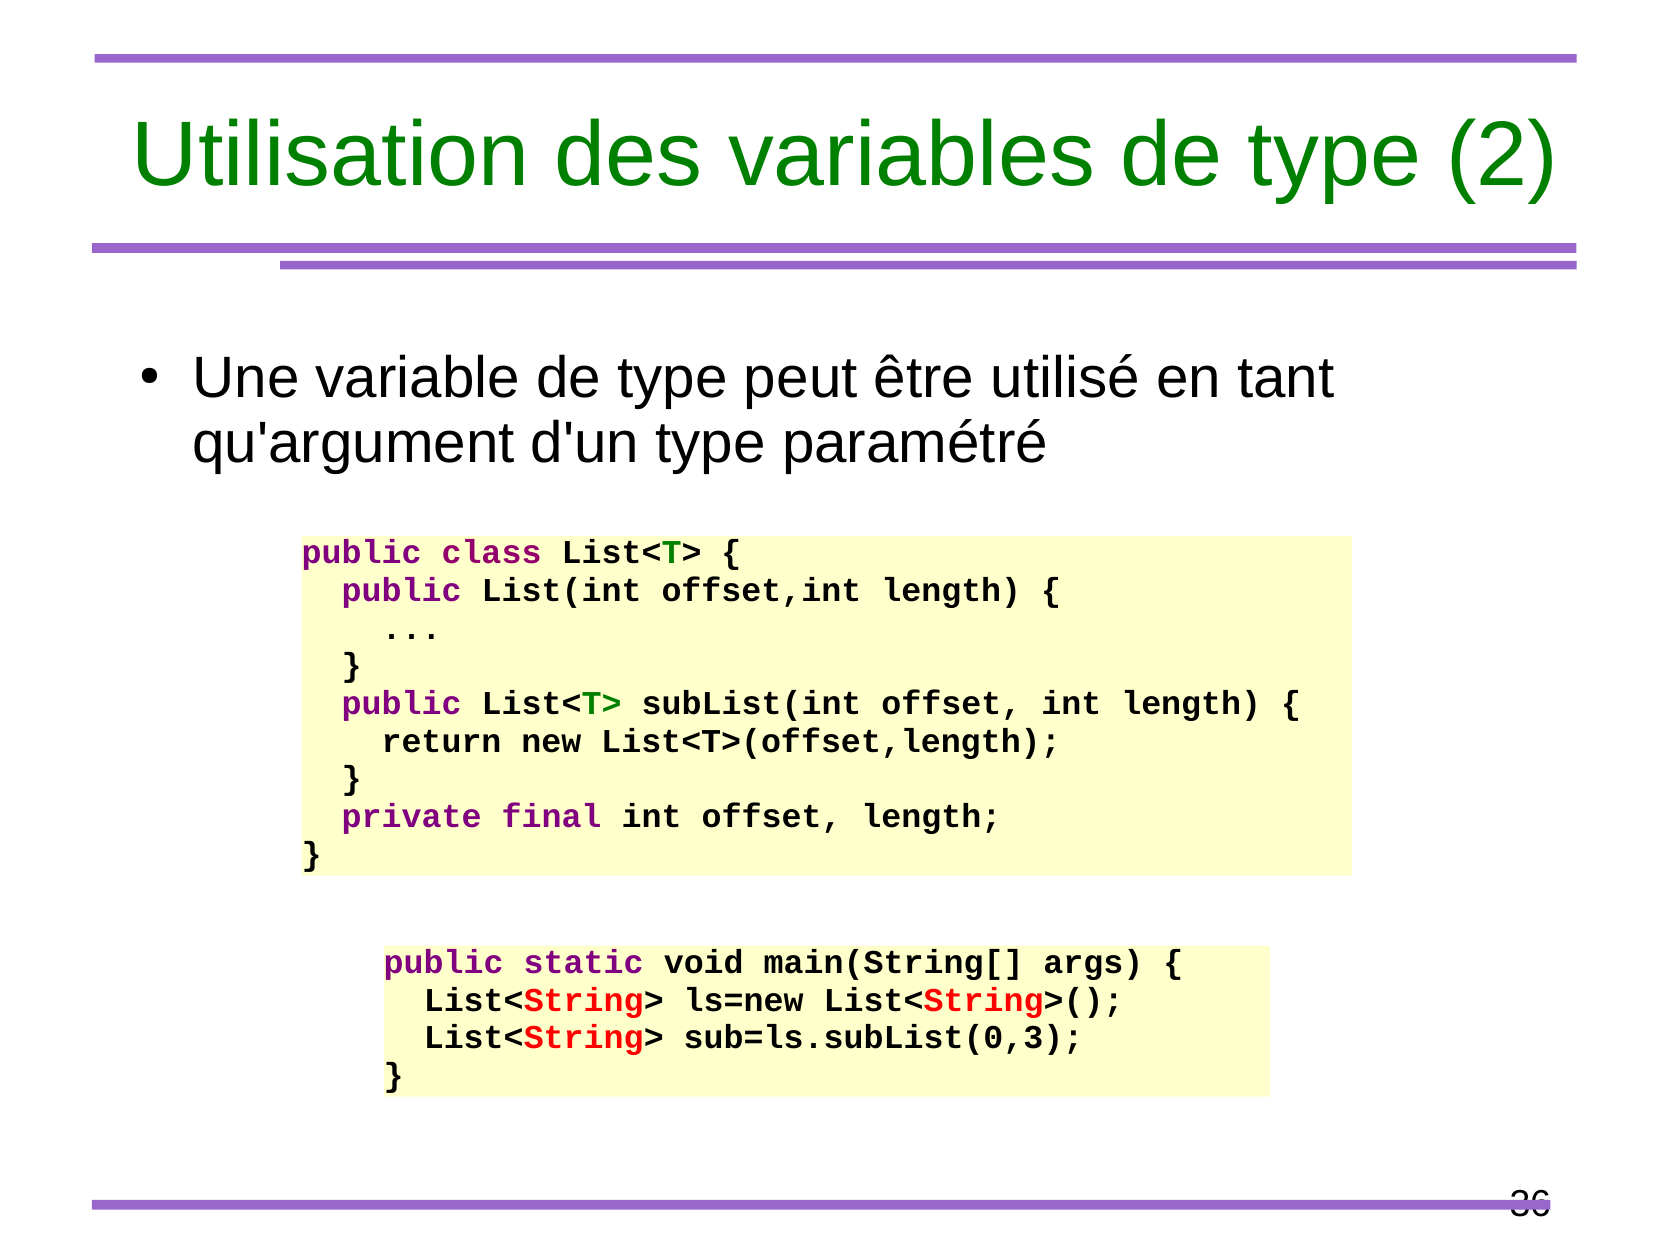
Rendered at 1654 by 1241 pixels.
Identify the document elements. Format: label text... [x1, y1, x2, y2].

text_box public class List<T> { public List(int offset,int length) { ... } public List<T> subList(int offset, int length) { return new List<T>(offset,length); } private final int offset, length; } [301, 535, 1352, 876]
list Une variable de type peut être utilisé en tant qu'argument d'un type paramétré [121, 344, 1534, 1127]
text_box public static void main(String[] args) { List<String> ls=new List<String>(); List<String> sub=ls.subList(0,3); } [383, 945, 1270, 1097]
title Utilisation des variables de type (2) [93, 49, 1561, 257]
